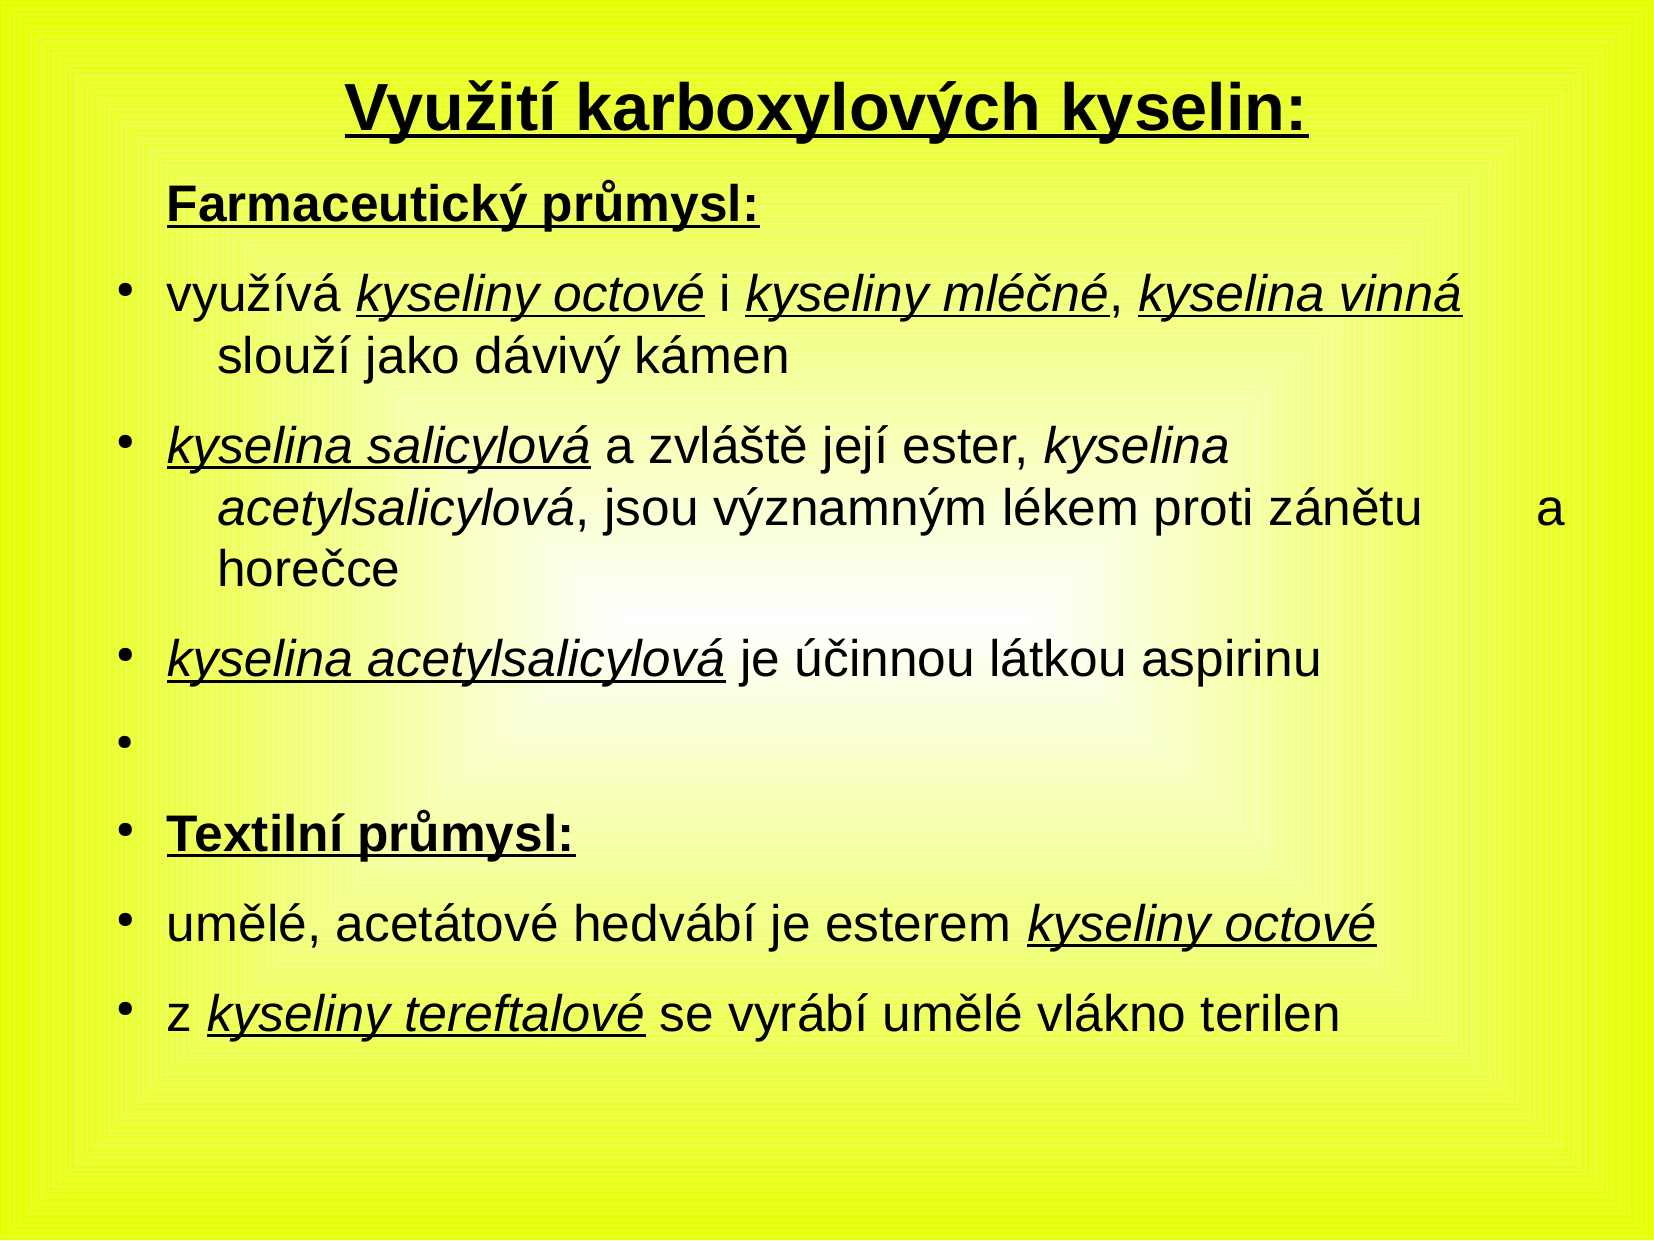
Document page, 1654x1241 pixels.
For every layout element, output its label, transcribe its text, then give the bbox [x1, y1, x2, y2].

list Farmaceutický průmysl: využívá kyseliny octové i kyseliny mléčné, kyselina vinná slouží jako dávivý kámen kyselina salicylová a zvláště její ester, kyselina acetylsalicylová, jsou významným lékem proti zánětu a horečce kyselina acetylsalicylová je účinnou látkou aspirinu Textilní průmysl: umělé, acetátové hedvábí je esterem kyseliny octové z kyseliny tereftalové se vyrábí umělé vlákno terilen [82, 170, 1571, 1043]
title Využití karboxylových kyselin: [82, 0, 1571, 170]
